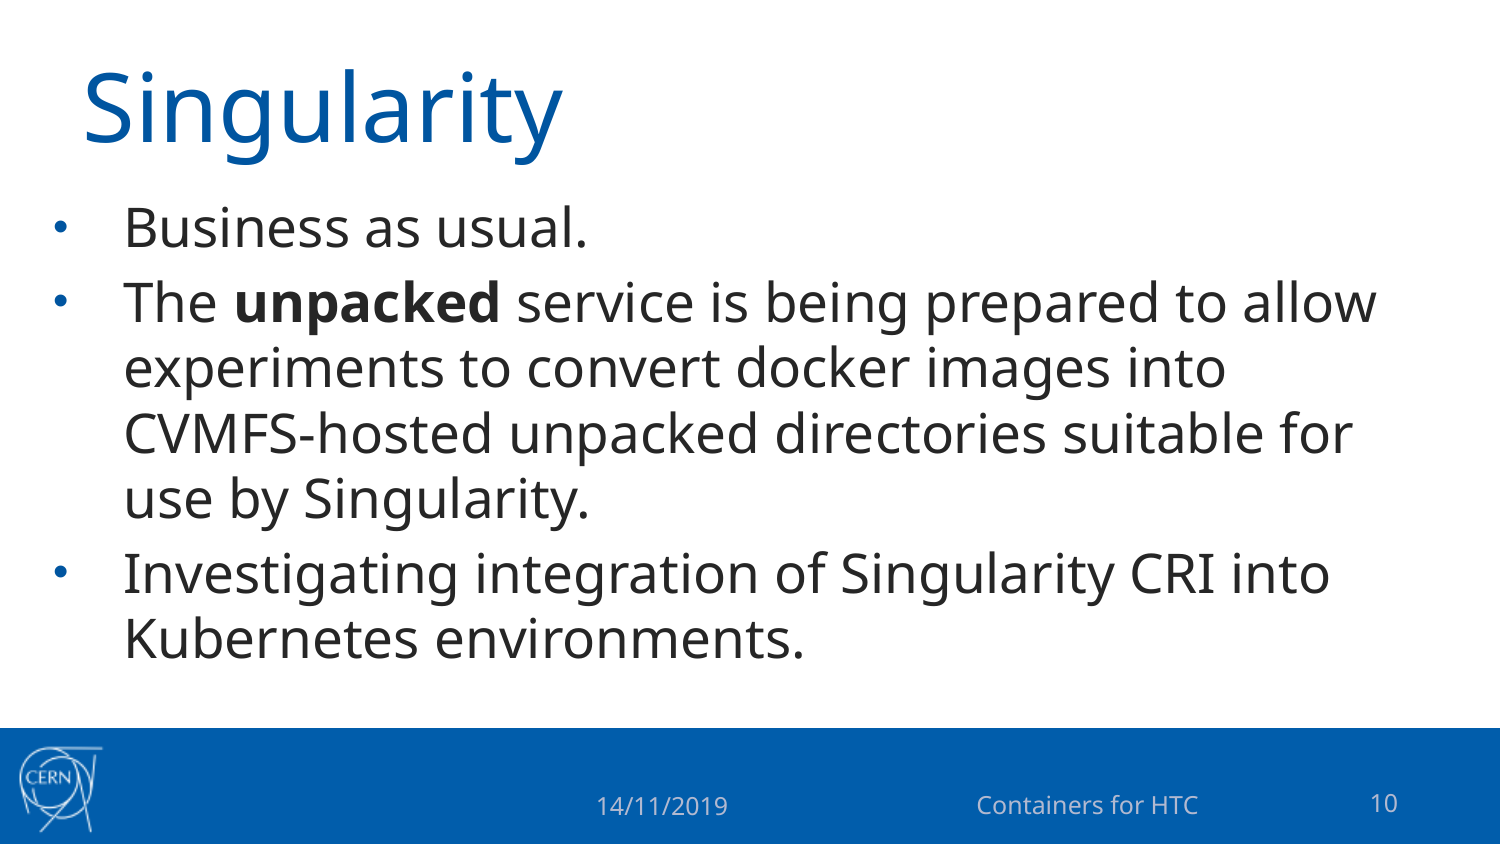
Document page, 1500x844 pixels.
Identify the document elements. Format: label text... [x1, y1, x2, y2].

slide_number <number> [1342, 782, 1425, 827]
title Singularity [75, 33, 1300, 175]
list Business as usual. The unpacked service is being prepared to allow experiments to convert docker images into CVMFS-hosted unpacked directories suitable for use by Singularity. Investigating integration of Singularity CRI into Kubernetes environments. [32, 185, 1443, 681]
footer Containers for HTC [850, 782, 1326, 827]
slide_number 14/11/2019 [487, 782, 838, 828]
